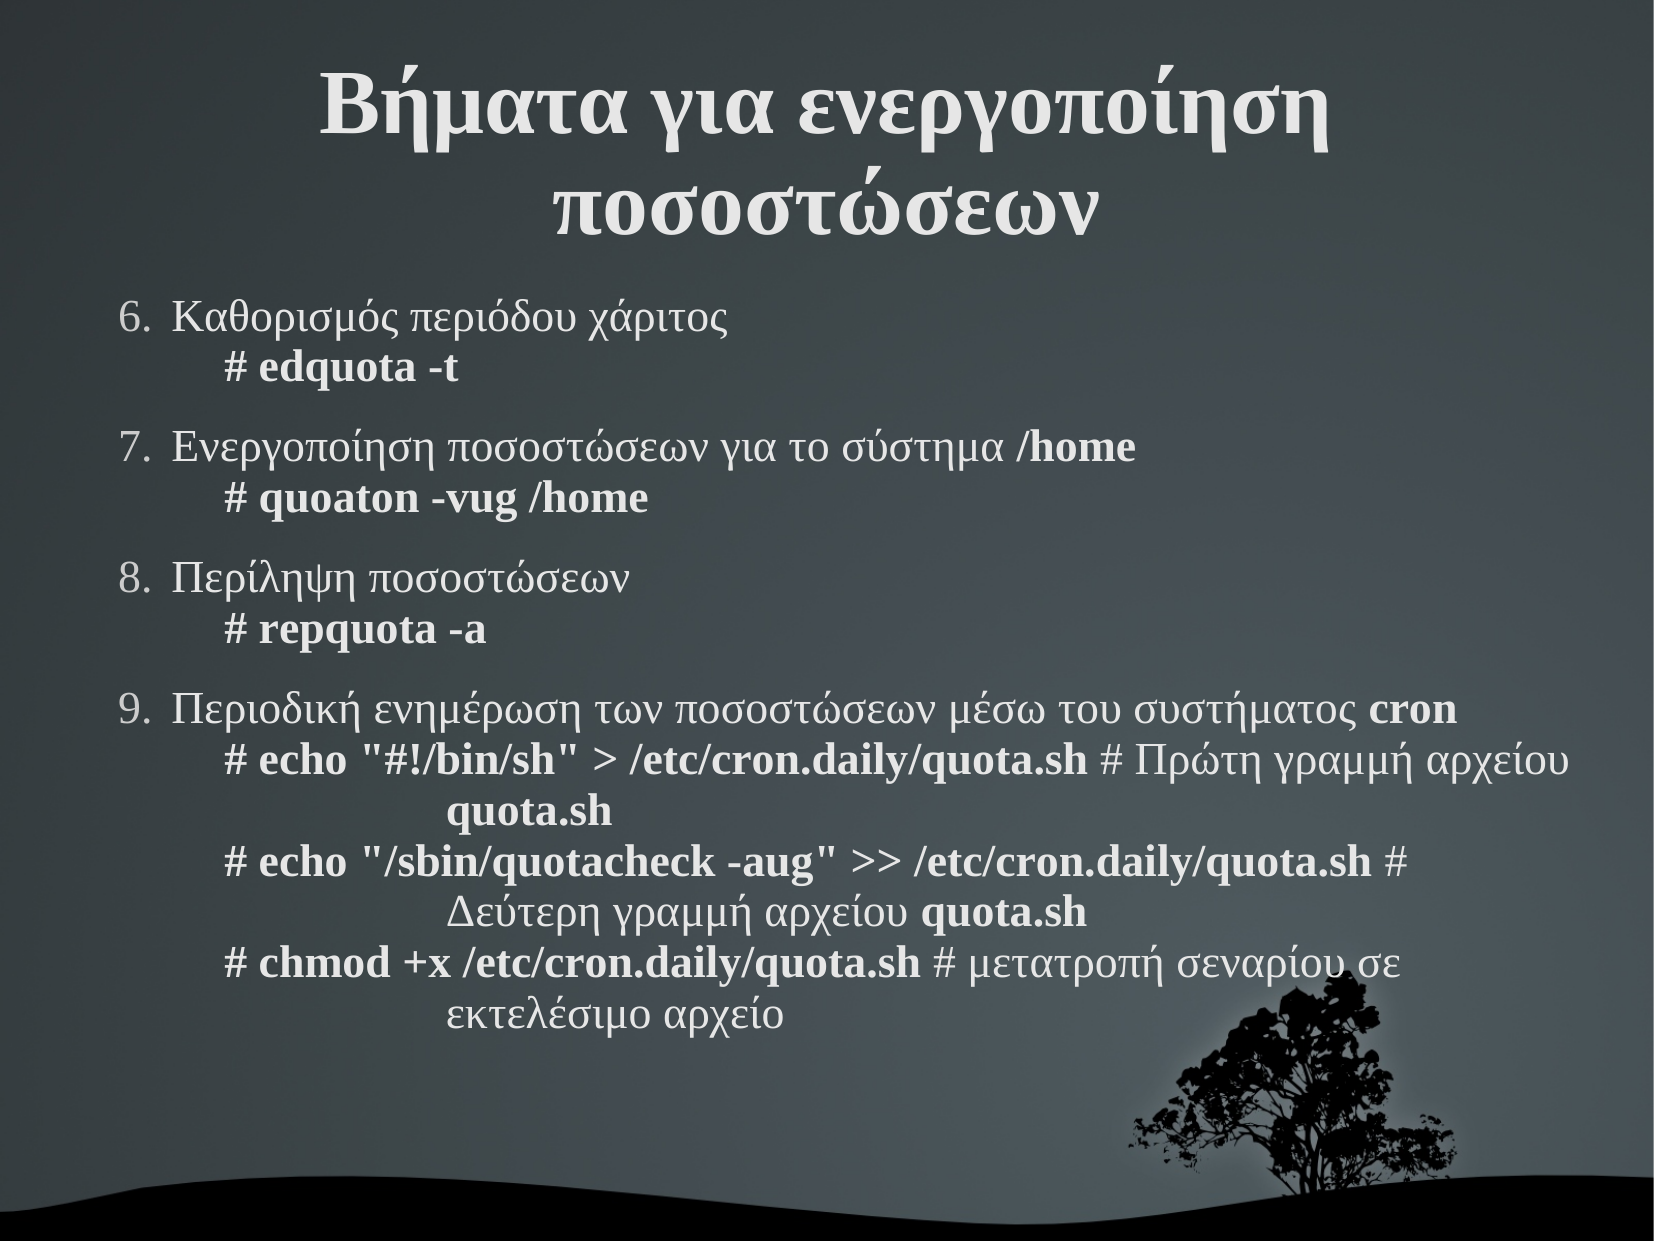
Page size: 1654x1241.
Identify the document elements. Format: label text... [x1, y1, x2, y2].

list Καθορισμός περιόδου χάριτος # edquota -t Ενεργοποίηση ποσοστώσεων για το σύστημα /home # quoaton -vug /home Περίληψη ποσοστώσεων # repquota -a Περιοδική ενημέρωση των ποσοστώσεων μέσω του συστήματος cron # echo "#!/bin/sh" > /etc/cron.daily/quota.sh # Πρώτη γραμμή αρχείου quota.sh # echo "/sbin/quotacheck -aug" >> /etc/cron.daily/quota.sh # Δεύτερη γραμμή αρχείου quota.sh # chmod +x /etc/cron.daily/quota.sh # μετατροπή σεναρίου σε εκτελέσιμο αρχείο [82, 290, 1571, 1144]
title Βήματα για ενεργοποίηση ποσοστώσεων [82, 33, 1571, 273]
picture [0, 0, 1654, 1241]
